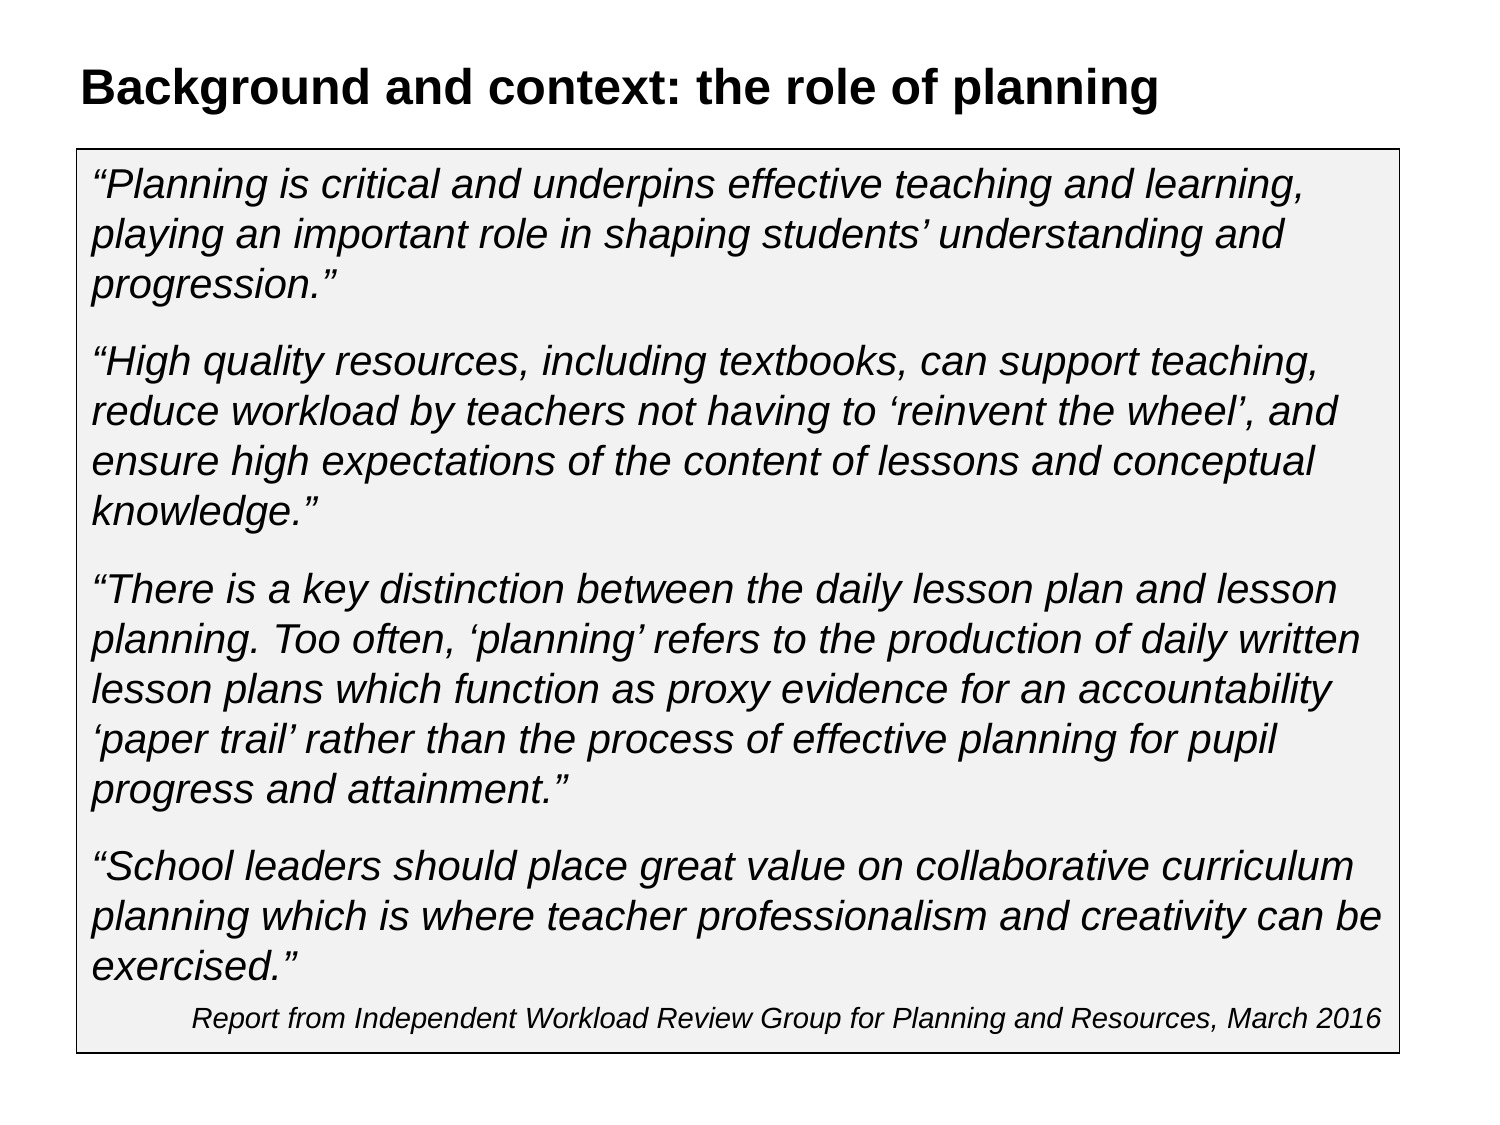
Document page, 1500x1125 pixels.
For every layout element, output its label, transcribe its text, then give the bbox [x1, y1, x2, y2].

title Background and context: the role of planning [64, 30, 1376, 138]
text_box “Planning is critical and underpins effective teaching and learning, playing an important role in shaping students’ understanding and progression.” “High quality resources, including textbooks, can support teaching, reduce workload by teachers not having to ‘reinvent the wheel’, and ensure high expectations of the content of lessons and conceptual knowledge.” “There is a key distinction between the daily lesson plan and lesson planning. Too often, ‘planning’ refers to the production of daily written lesson plans which function as proxy evidence for an accountability ‘paper trail’ rather than the process of effective planning for pupil progress and attainment.” “School leaders should place great value on collaborative curriculum planning which is where teacher professionalism and creativity can be exercised.” Report from Independent Workload Review Group for Planning and Resources, March 2016 [76, 149, 1400, 1053]
